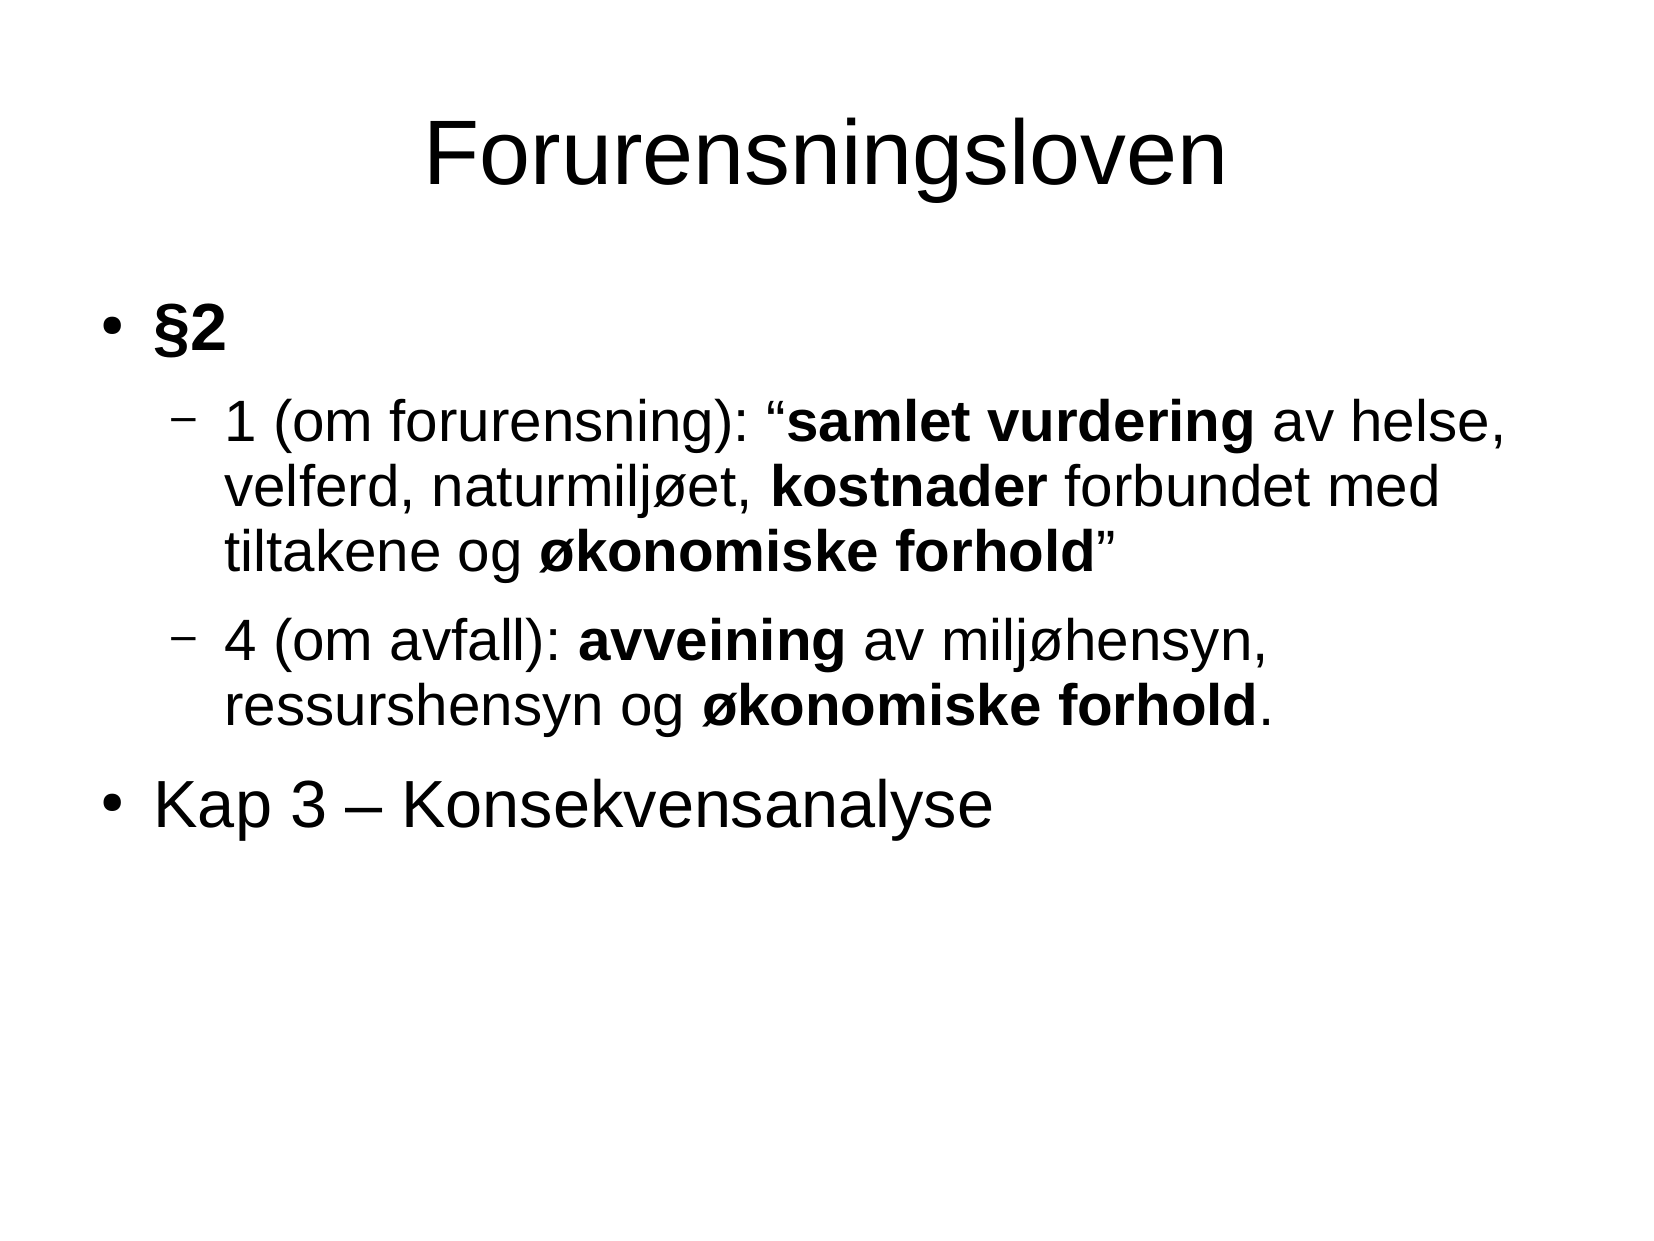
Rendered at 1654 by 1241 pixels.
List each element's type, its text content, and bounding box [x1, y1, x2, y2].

title Forurensningsloven [82, 49, 1571, 257]
list §2 1 (om forurensning): “samlet vurdering av helse, velferd, naturmiljøet, kostnader forbundet med tiltakene og økonomiske forhold” 4 (om avfall): avveining av miljøhensyn, ressurshensyn og økonomiske forhold. Kap 3 – Konsekvensanalyse [82, 290, 1571, 1010]
